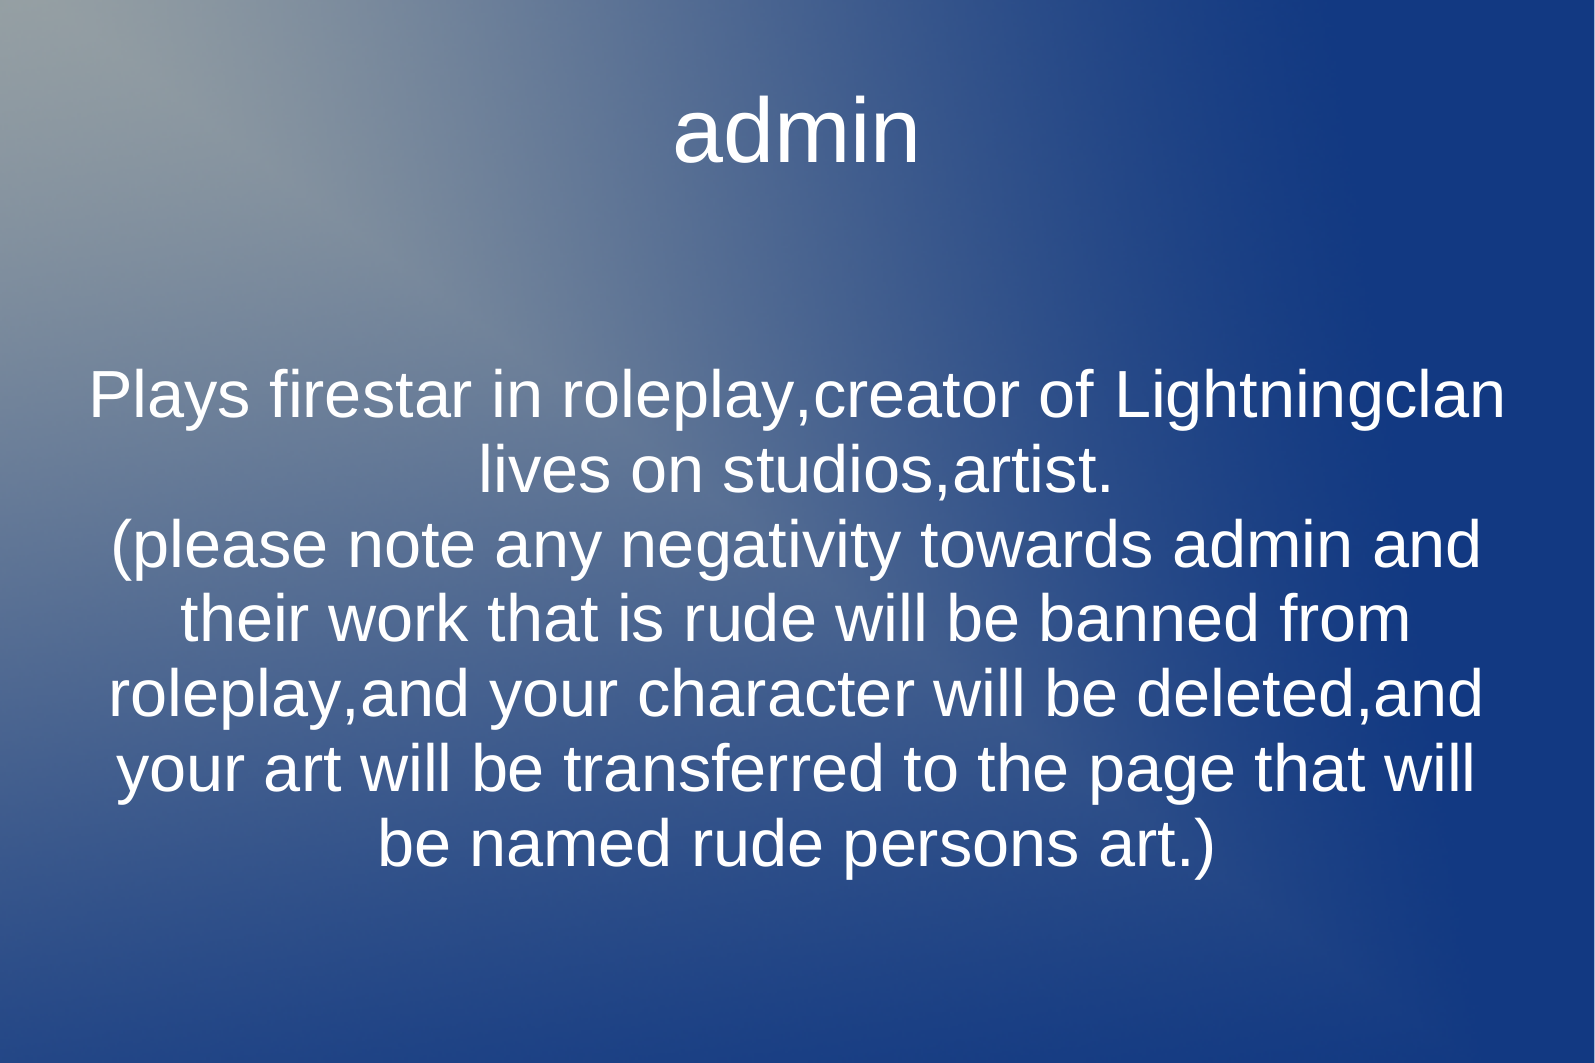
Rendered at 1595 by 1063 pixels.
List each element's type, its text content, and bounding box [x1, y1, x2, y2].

picture [0, 0, 1595, 1063]
subtitle Plays firestar in roleplay,creator of Lightningclan lives on studios,artist. (please note any negativity towards admin and their work that is rude will be banned from roleplay,and your character will be deleted,and your art will be transferred to the page that will be named rude persons art.) [79, 248, 1515, 989]
title admin [79, 49, 1515, 213]
